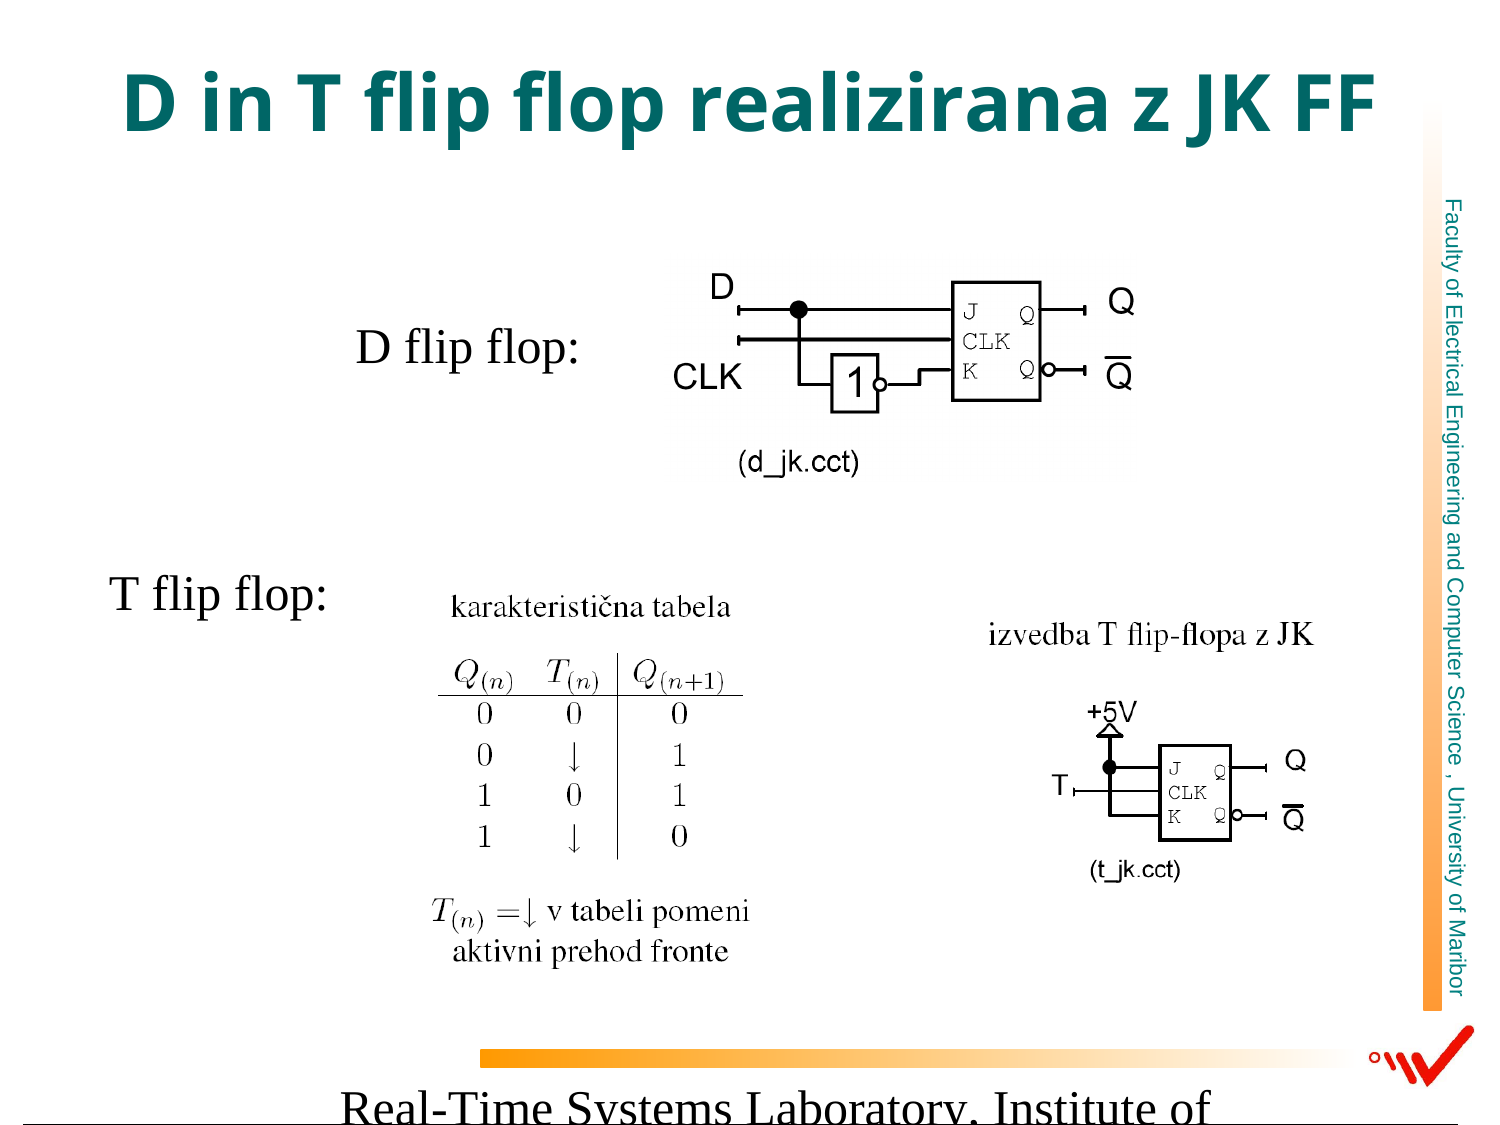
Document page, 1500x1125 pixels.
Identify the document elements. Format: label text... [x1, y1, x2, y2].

text_box T flip flop: [94, 553, 344, 629]
title D in T flip flop realizirana z JK FF [75, 45, 1426, 233]
picture [664, 253, 1137, 482]
picture [411, 588, 1349, 977]
text_box D flip flop: [340, 305, 596, 382]
